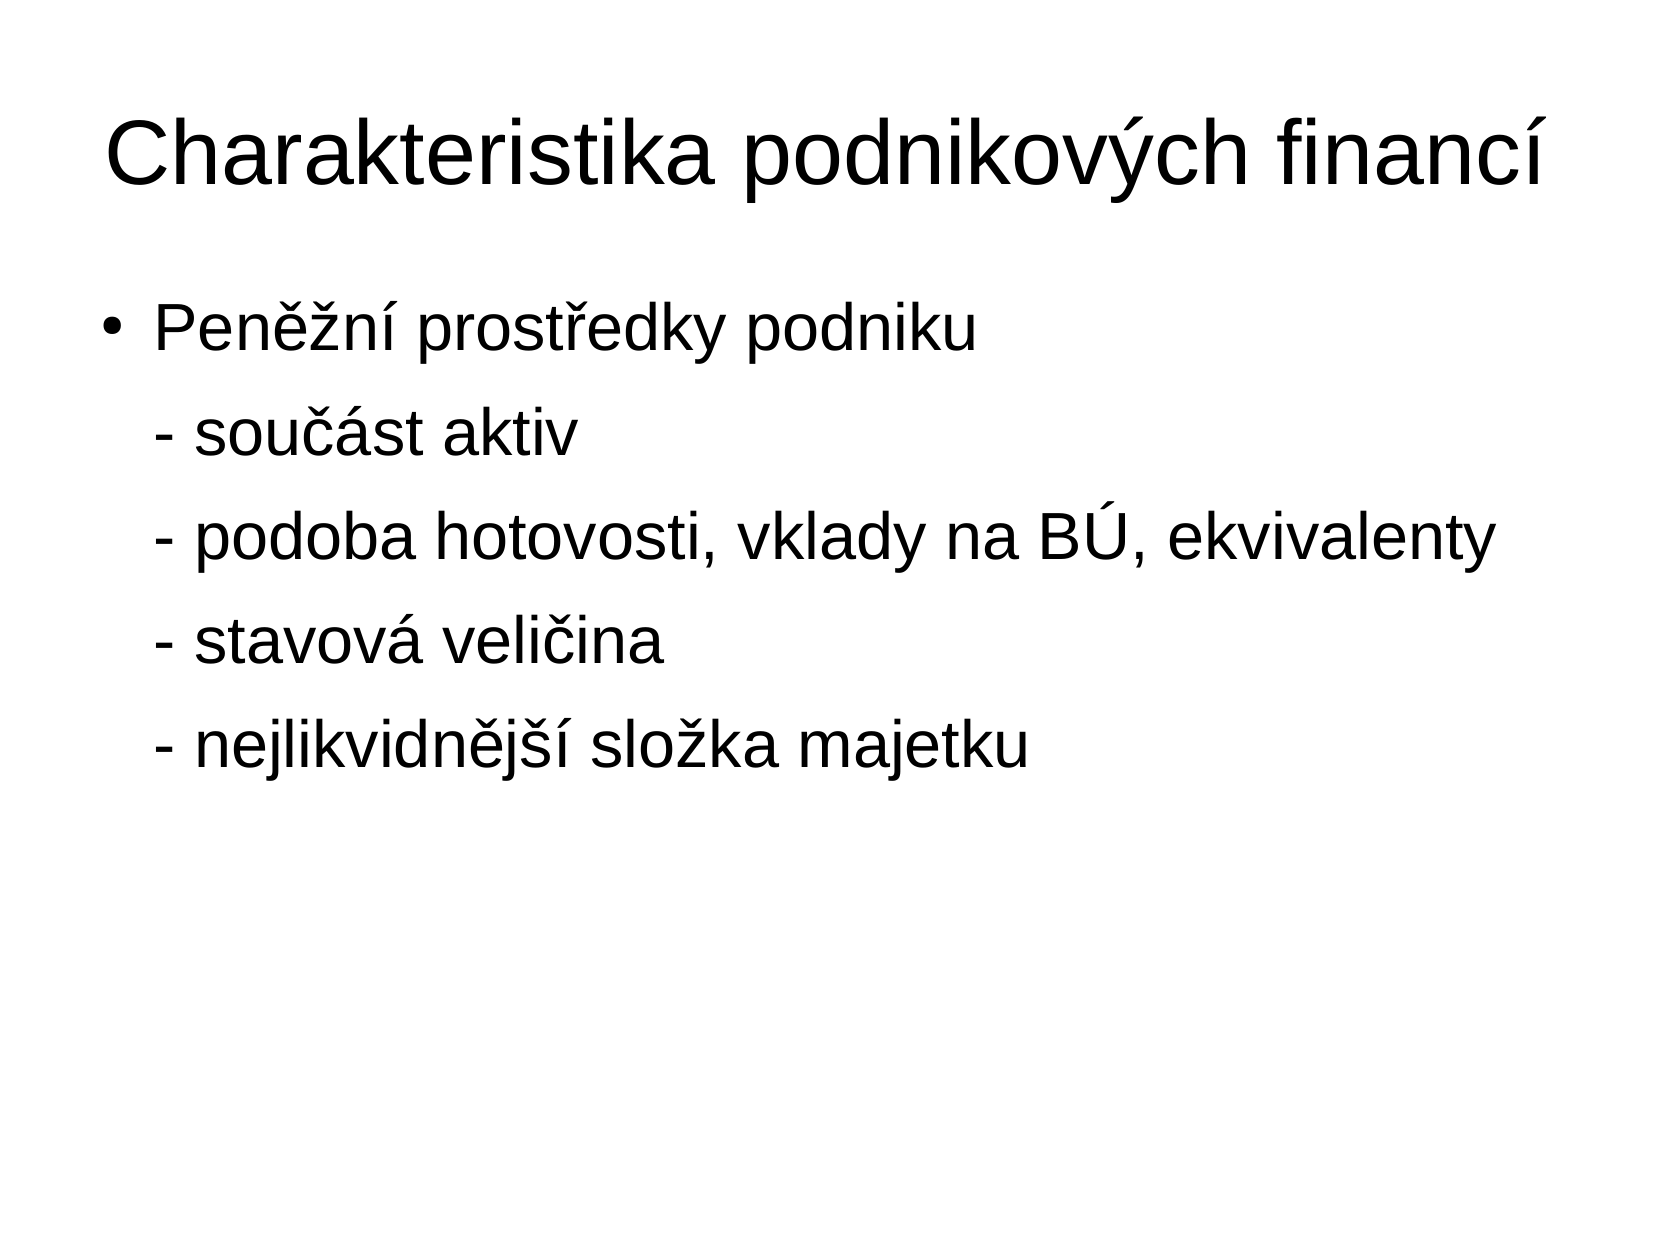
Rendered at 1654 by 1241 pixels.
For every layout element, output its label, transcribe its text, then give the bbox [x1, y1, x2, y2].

title Charakteristika podnikových financí [82, 49, 1571, 257]
list Peněžní prostředky podniku - součást aktiv - podoba hotovosti, vklady na BÚ, ekvivalenty - stavová veličina - nejlikvidnější složka majetku [82, 290, 1571, 1109]
